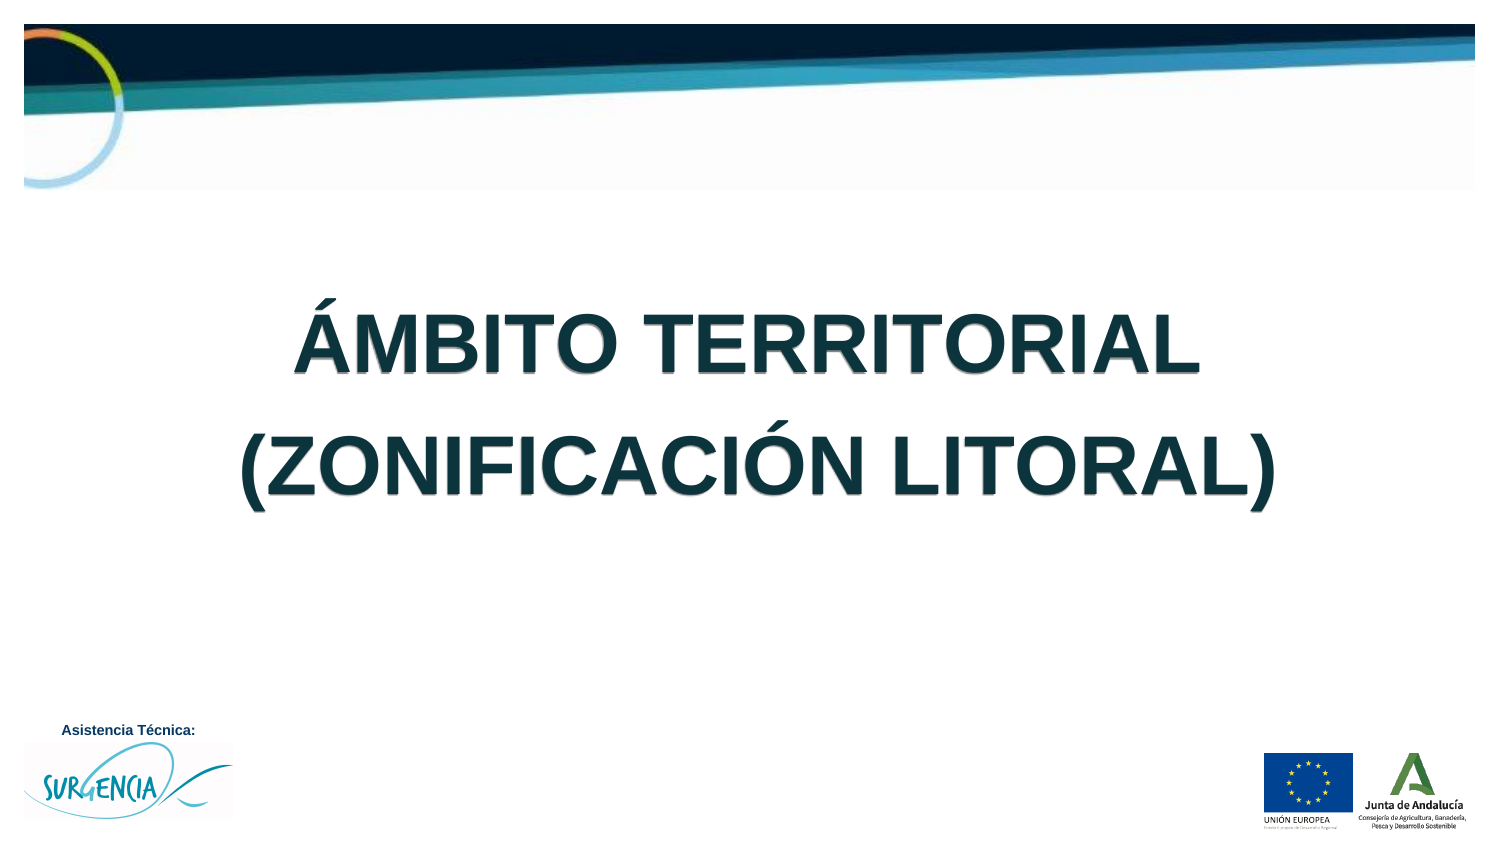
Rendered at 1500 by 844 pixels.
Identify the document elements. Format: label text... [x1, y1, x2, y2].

picture [24, 742, 233, 819]
text_box ÁMBITO TERRITORIAL (ZONIFICACIÓN LITORAL) [70, 292, 1430, 546]
text_box Asistencia Técnica: [41, 705, 216, 754]
picture [24, 24, 1475, 190]
picture [1264, 753, 1476, 830]
